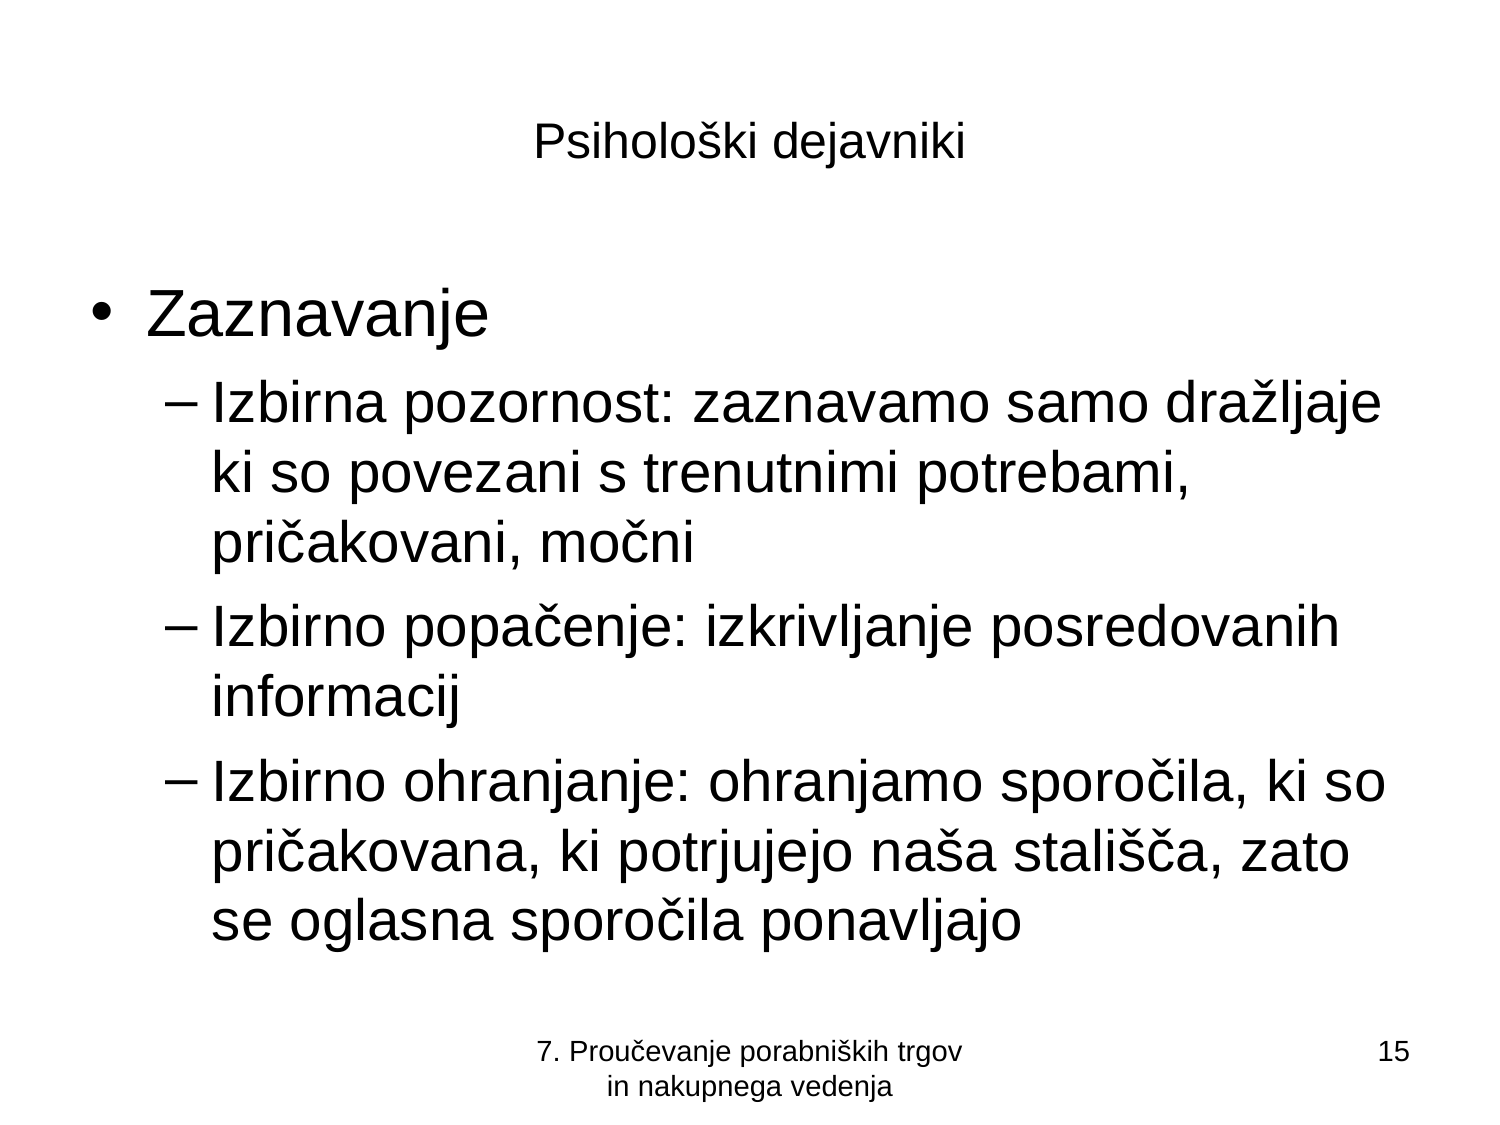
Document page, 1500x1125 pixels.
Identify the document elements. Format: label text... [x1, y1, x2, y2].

title Psihološki dejavniki [75, 45, 1426, 233]
text_box 7. Proučevanje porabniških trgov in nakupnega vedenja [512, 1024, 988, 1103]
list Zaznavanje Izbirna pozornost: zaznavamo samo dražljaje ki so povezani s trenutnimi potrebami, pričakovani, močni Izbirno popačenje: izkrivljanje posredovanih informacij Izbirno ohranjanje: ohranjamo sporočila, ki so pričakovana, ki potrjujejo naša stališča, zato se oglasna sporočila ponavljajo [75, 262, 1426, 1006]
text_box <number> [1074, 1024, 1426, 1103]
